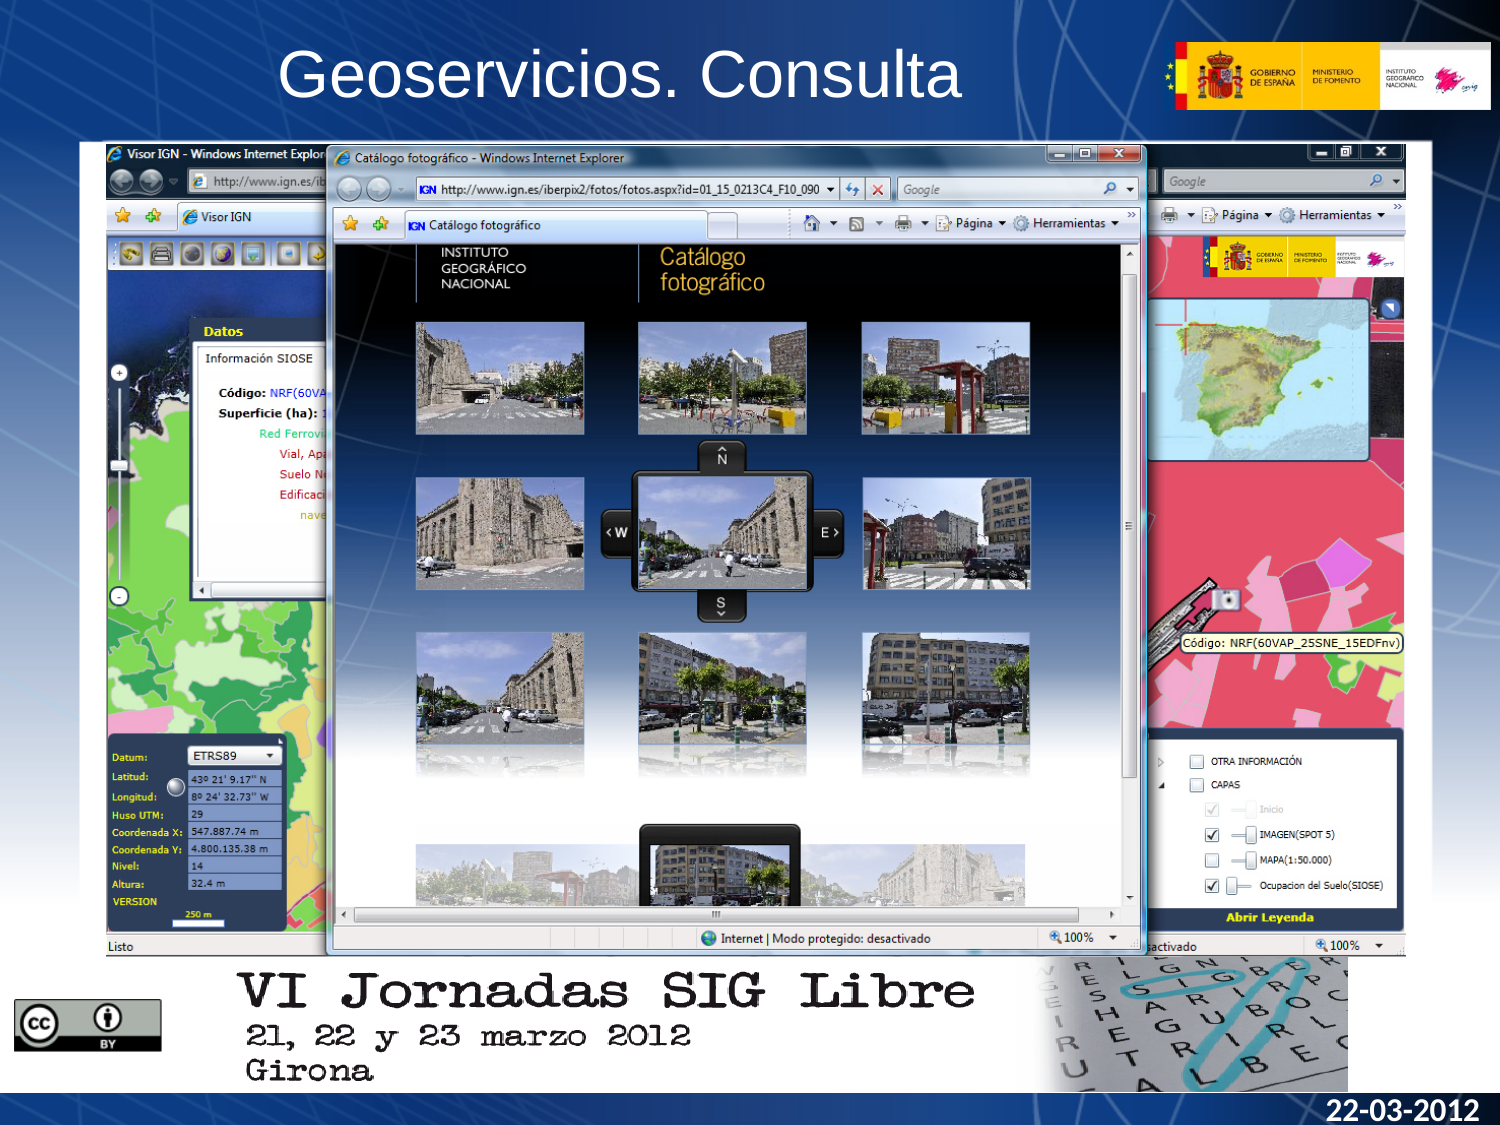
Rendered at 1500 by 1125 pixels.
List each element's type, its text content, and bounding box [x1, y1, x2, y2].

picture [0, 0, 1500, 1125]
title Geoservicios. Consulta [82, 0, 1158, 142]
